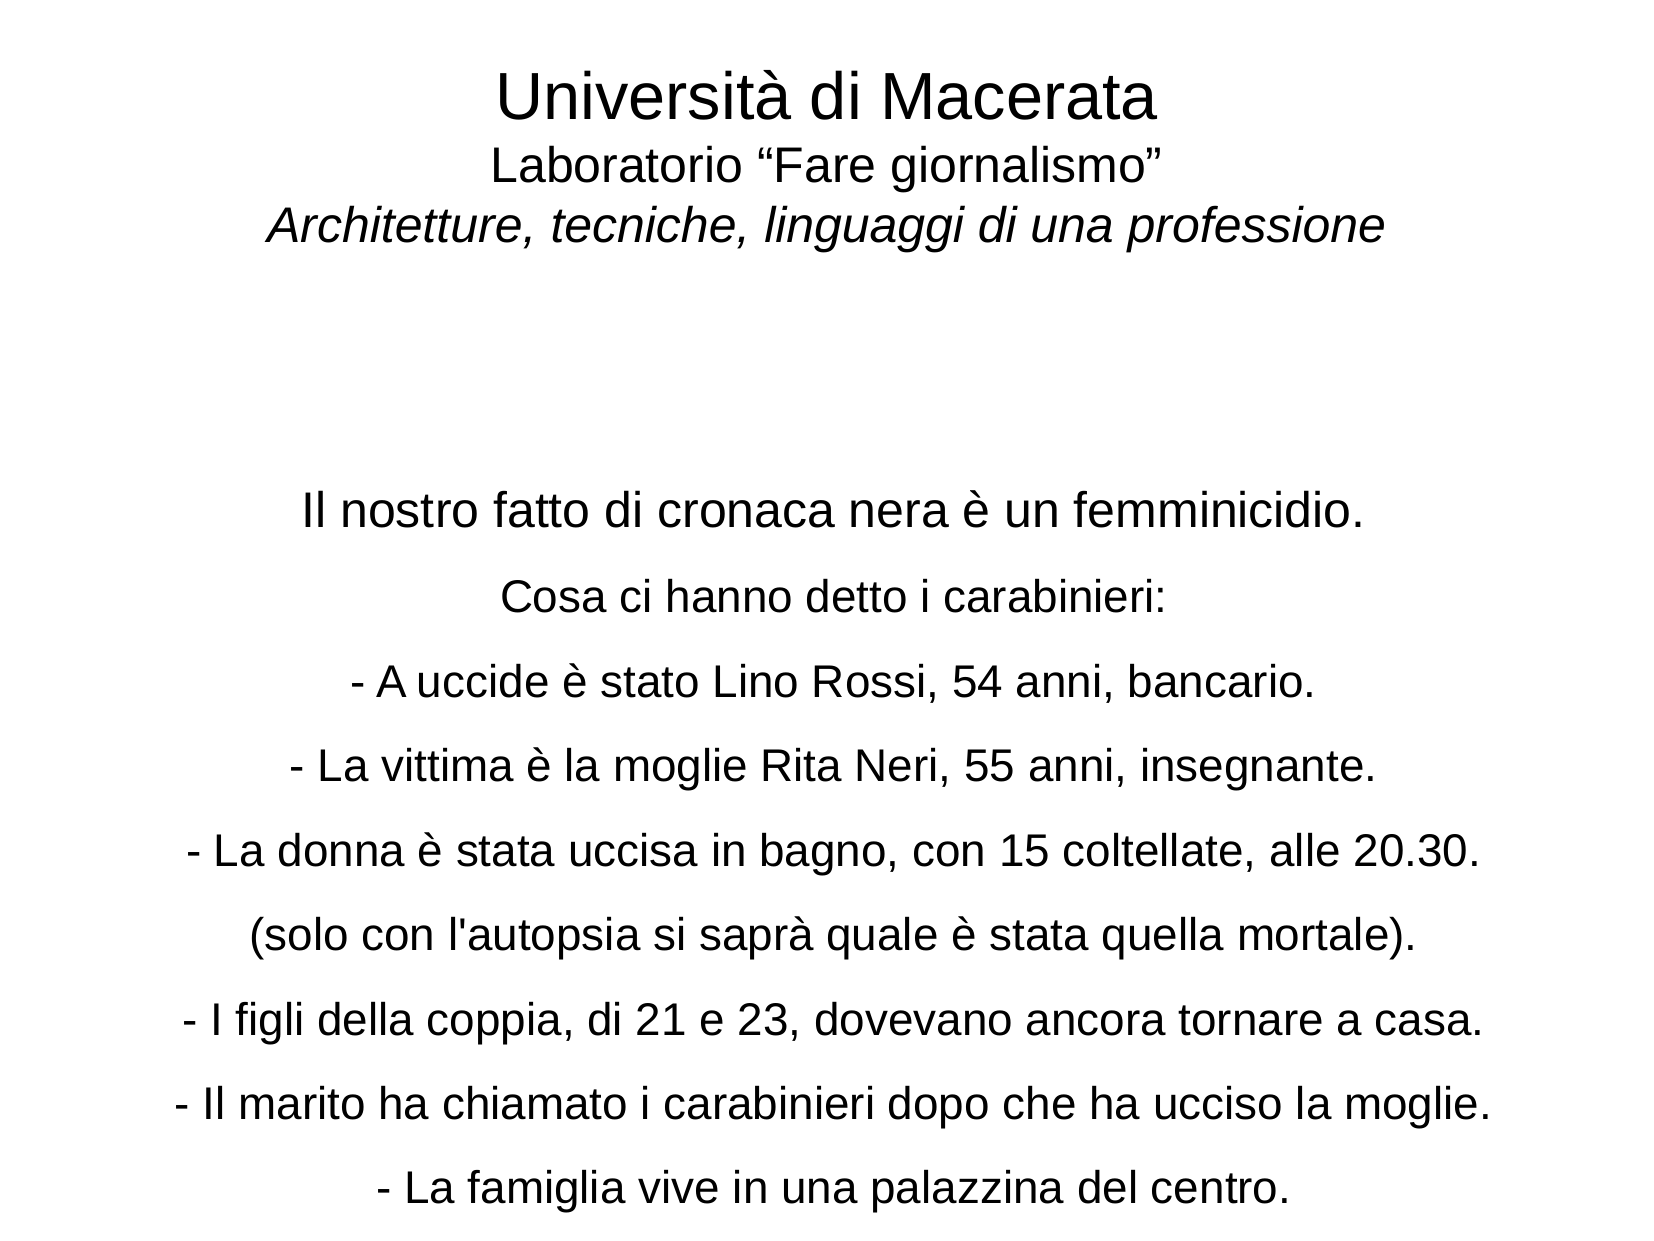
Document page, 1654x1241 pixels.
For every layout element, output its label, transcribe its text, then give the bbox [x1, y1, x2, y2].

title Università di Macerata Laboratorio “Fare giornalismo” Architetture, tecniche, linguaggi di una professione [82, 49, 1571, 257]
subtitle Il nostro fatto di cronaca nera è un femminicidio. Cosa ci hanno detto i carabinieri: - A uccide è stato Lino Rossi, 54 anni, bancario. - La vittima è la moglie Rita Neri, 55 anni, insegnante. - La donna è stata uccisa in bagno, con 15 coltellate, alle 20.30. (solo con l'autopsia si saprà quale è stata quella mortale). - I figli della coppia, di 21 e 23, dovevano ancora tornare a casa. - Il marito ha chiamato i carabinieri dopo che ha ucciso la moglie. - La famiglia vive in una palazzina del centro. - I vicini non hanno sentito nulla. - [97, 278, 1571, 1204]
